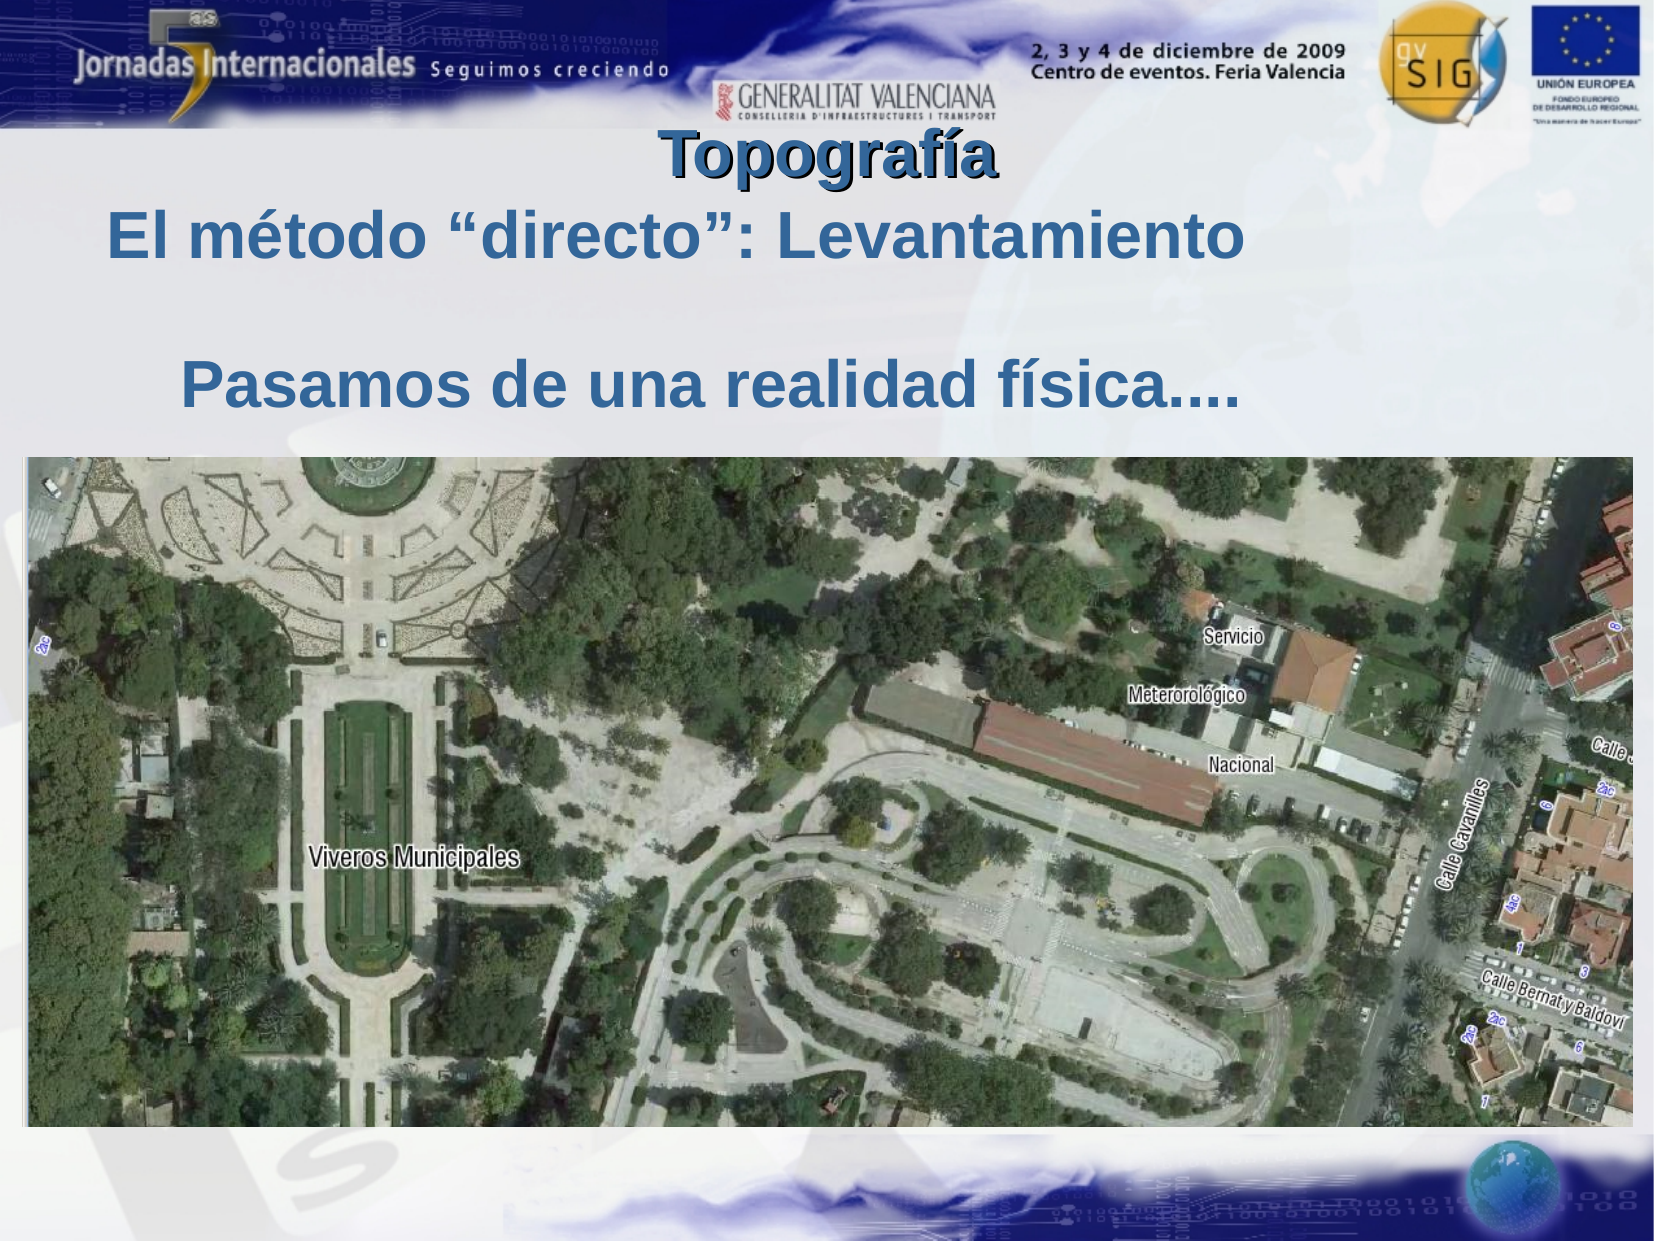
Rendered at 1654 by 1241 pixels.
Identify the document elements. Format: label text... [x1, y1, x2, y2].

picture [0, 0, 1654, 1241]
title Topografía [82, 56, 1571, 250]
subtitle El método “directo”: Levantamiento Pasamos de una realidad física.... … a una representación (a escala) de esa misma realidad [106, 197, 1595, 457]
